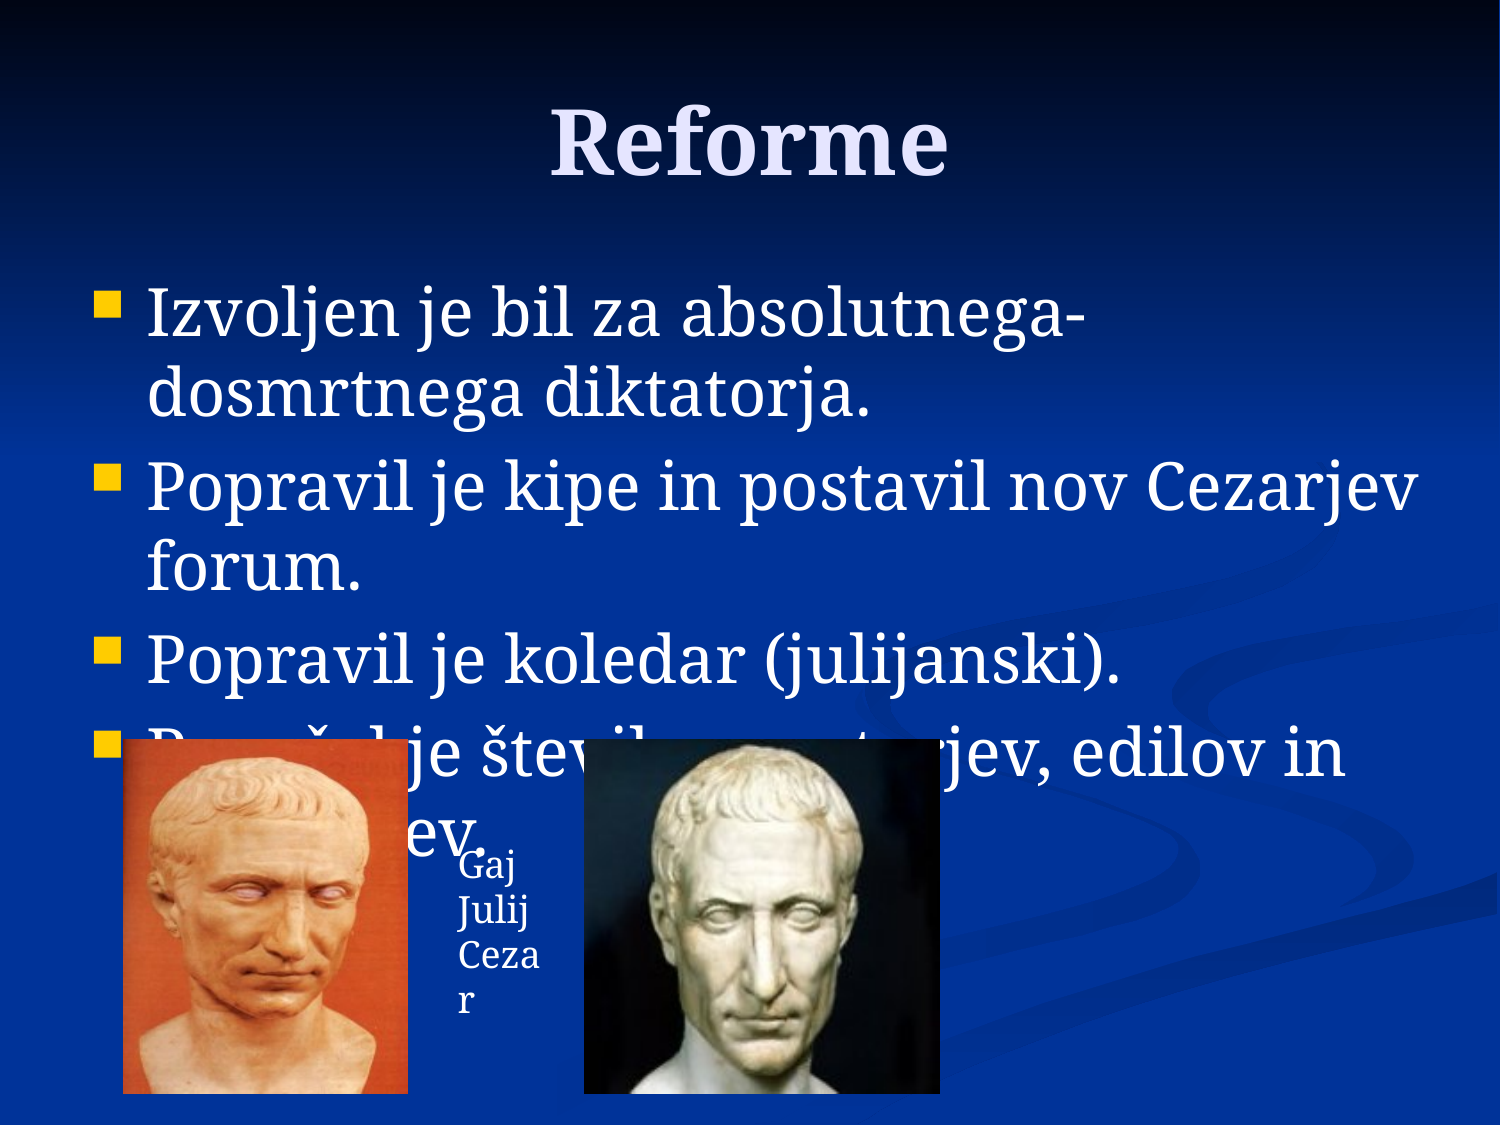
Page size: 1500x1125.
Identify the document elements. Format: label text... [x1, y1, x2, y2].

list Izvoljen je bil za absolutnega-dosmrtnega diktatorja. Popravil je kipe in postavil nov Cezarjev forum. Popravil je koledar (julijanski). Povečal je število senatorjev, edilov in kvestorjev. [75, 262, 1459, 1005]
title Reforme [75, 45, 1425, 233]
picture [123, 739, 408, 1094]
picture [584, 739, 940, 1094]
text_box Gaj Julij Cezar [442, 834, 562, 1029]
